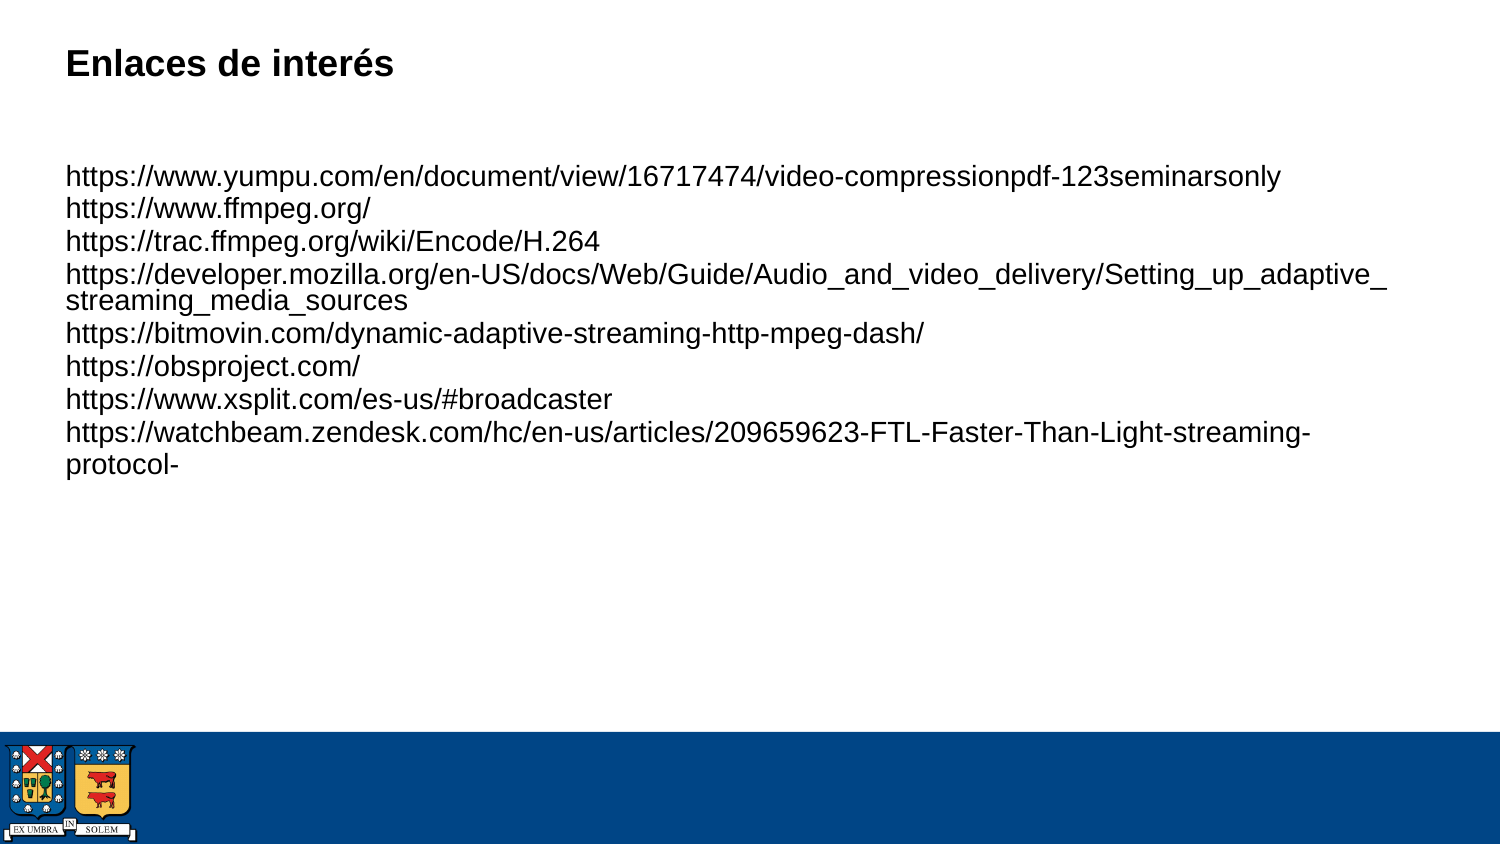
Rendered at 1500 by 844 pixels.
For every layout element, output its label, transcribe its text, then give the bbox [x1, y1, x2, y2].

picture [2, 732, 139, 844]
text_box Enlaces de interés https://www.yumpu.com/en/document/view/16717474/video-compressionpdf-123seminarsonly https://www.ffmpeg.org/ https://trac.ffmpeg.org/wiki/Encode/H.264 https://developer.mozilla.org/en-US/docs/Web/Guide/Audio_and_video_delivery/Setting_up_adaptive_streaming_media_sources https://bitmovin.com/dynamic-adaptive-streaming-http-mpeg-dash/ https://obsproject.com/ https://www.xsplit.com/es-us/#broadcaster https://watchbeam.zendesk.com/hc/en-us/articles/209659623-FTL-Faster-Than-Light-streaming-protocol- [50, 35, 1418, 780]
